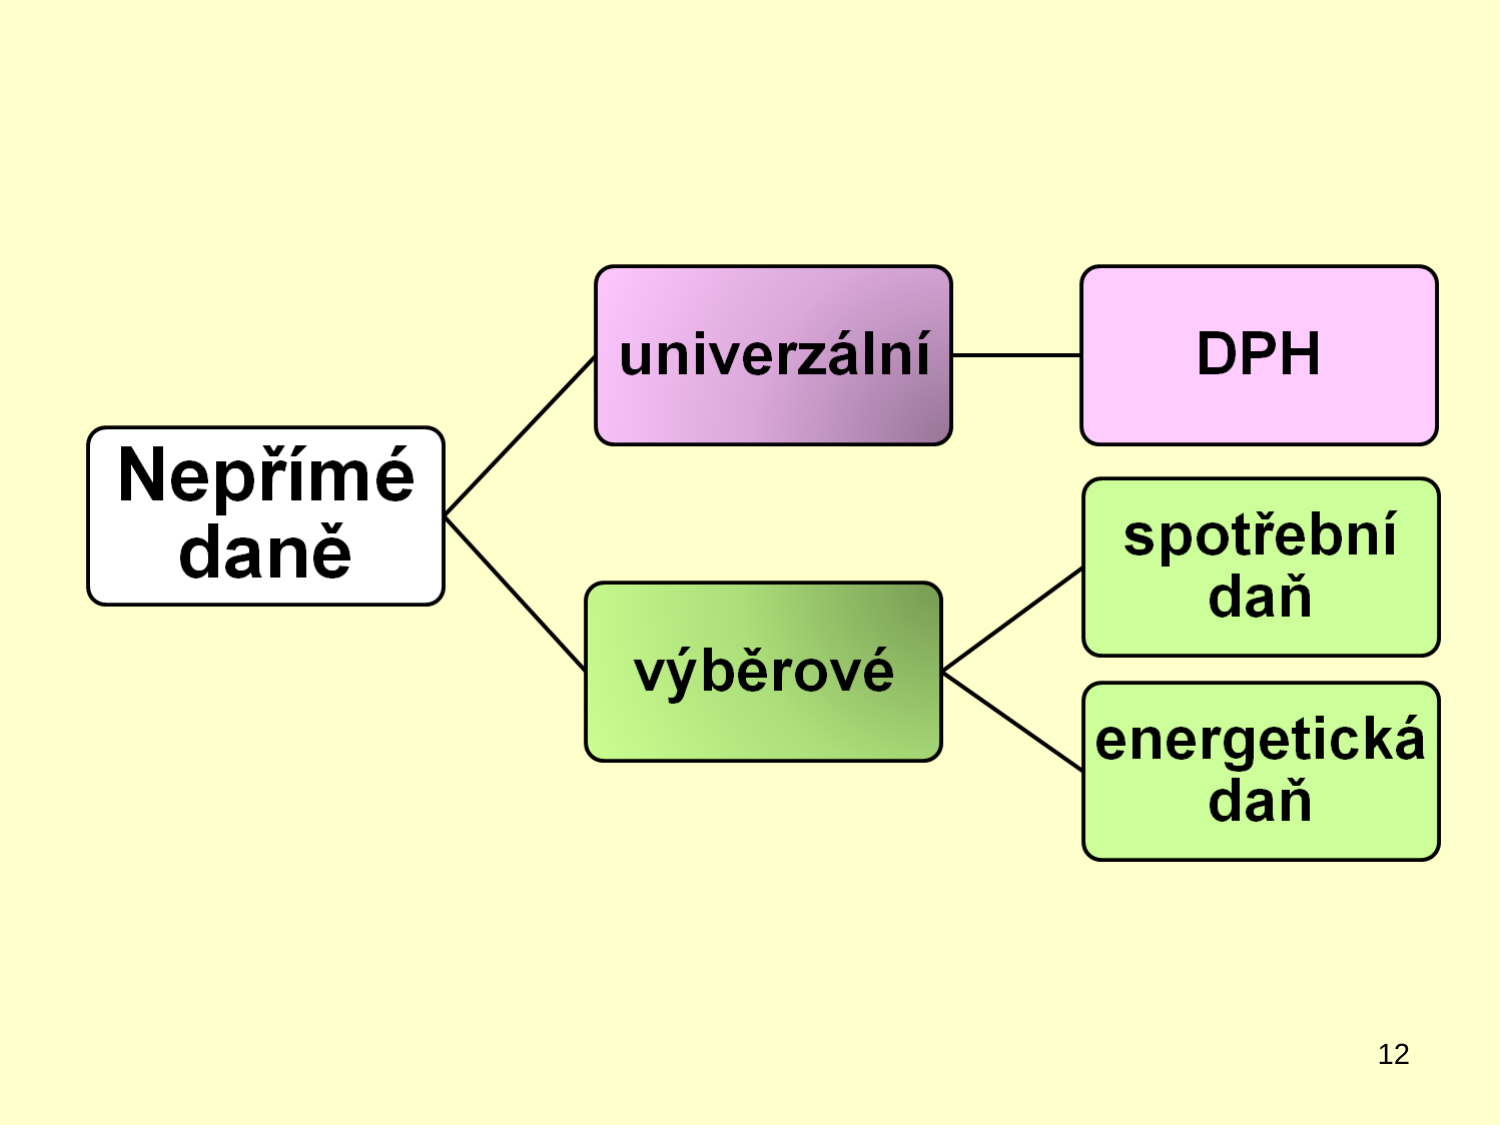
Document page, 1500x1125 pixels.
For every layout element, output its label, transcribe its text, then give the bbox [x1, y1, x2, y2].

text_box [71, 123, 1483, 1012]
text_box <číslo> [1074, 1027, 1426, 1106]
